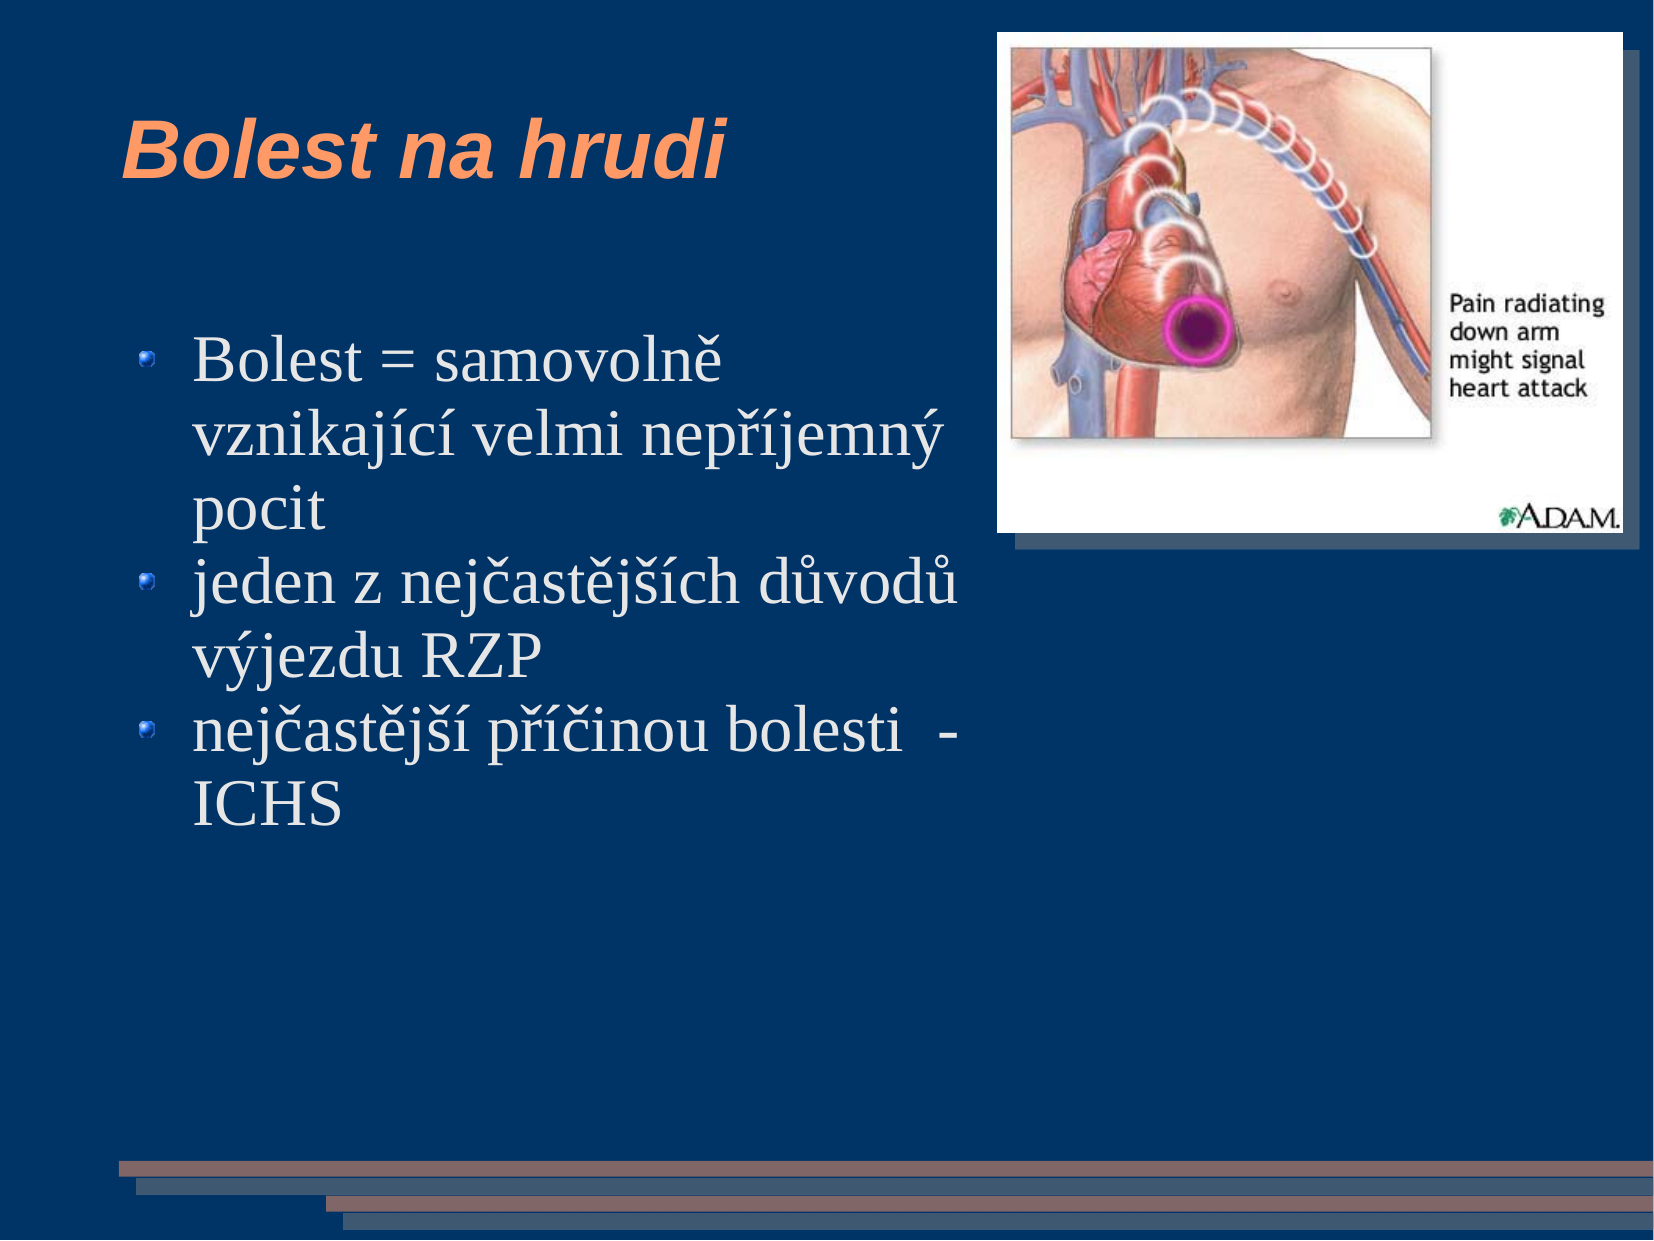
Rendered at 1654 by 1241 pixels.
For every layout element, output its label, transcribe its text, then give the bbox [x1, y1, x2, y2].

picture [997, 32, 1623, 533]
title Bolest na hrudi [121, 46, 997, 254]
list Bolest = samovolně vznikající velmi nepříjemný pocit jeden z nejčastějších důvodů výjezdu RZP nejčastější příčinou bolesti - ICHS [121, 322, 989, 1132]
